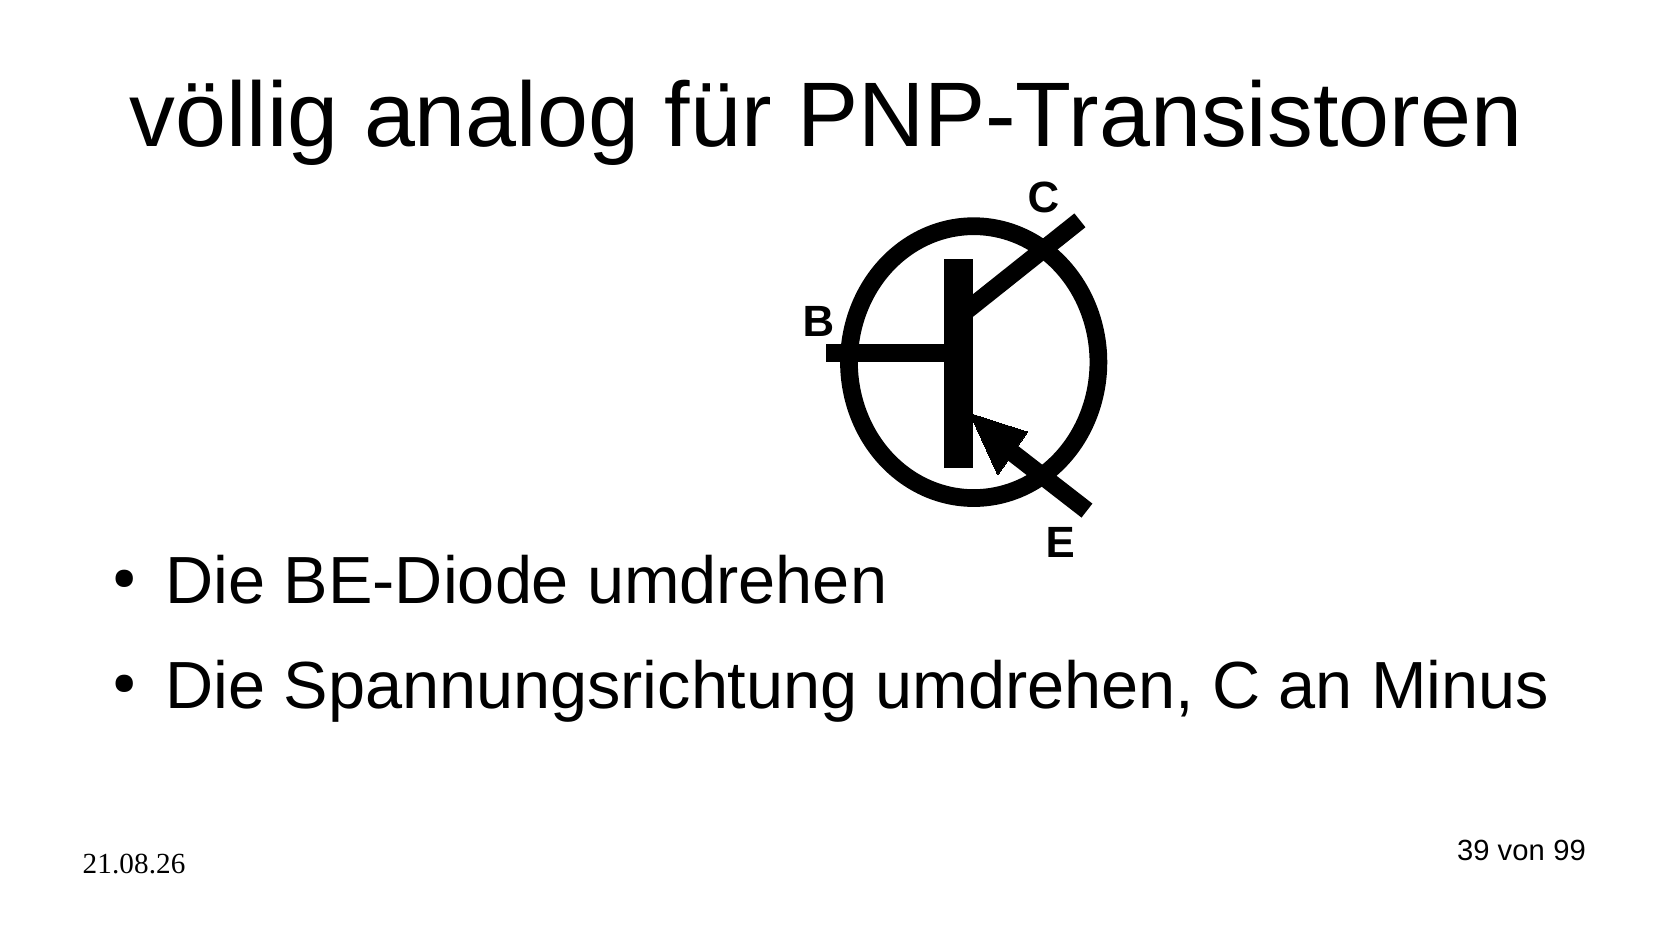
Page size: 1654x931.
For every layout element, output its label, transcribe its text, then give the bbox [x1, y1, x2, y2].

text_box C [1013, 165, 1052, 229]
text_box E [1030, 510, 1069, 575]
text_box [969, 413, 1028, 475]
text_box B [787, 289, 827, 353]
title völlig analog für PNP-Transistoren [82, 37, 1571, 193]
list Die BE-Diode umdrehen Die Spannungsrichtung umdrehen, C an Minus [94, 543, 1583, 815]
